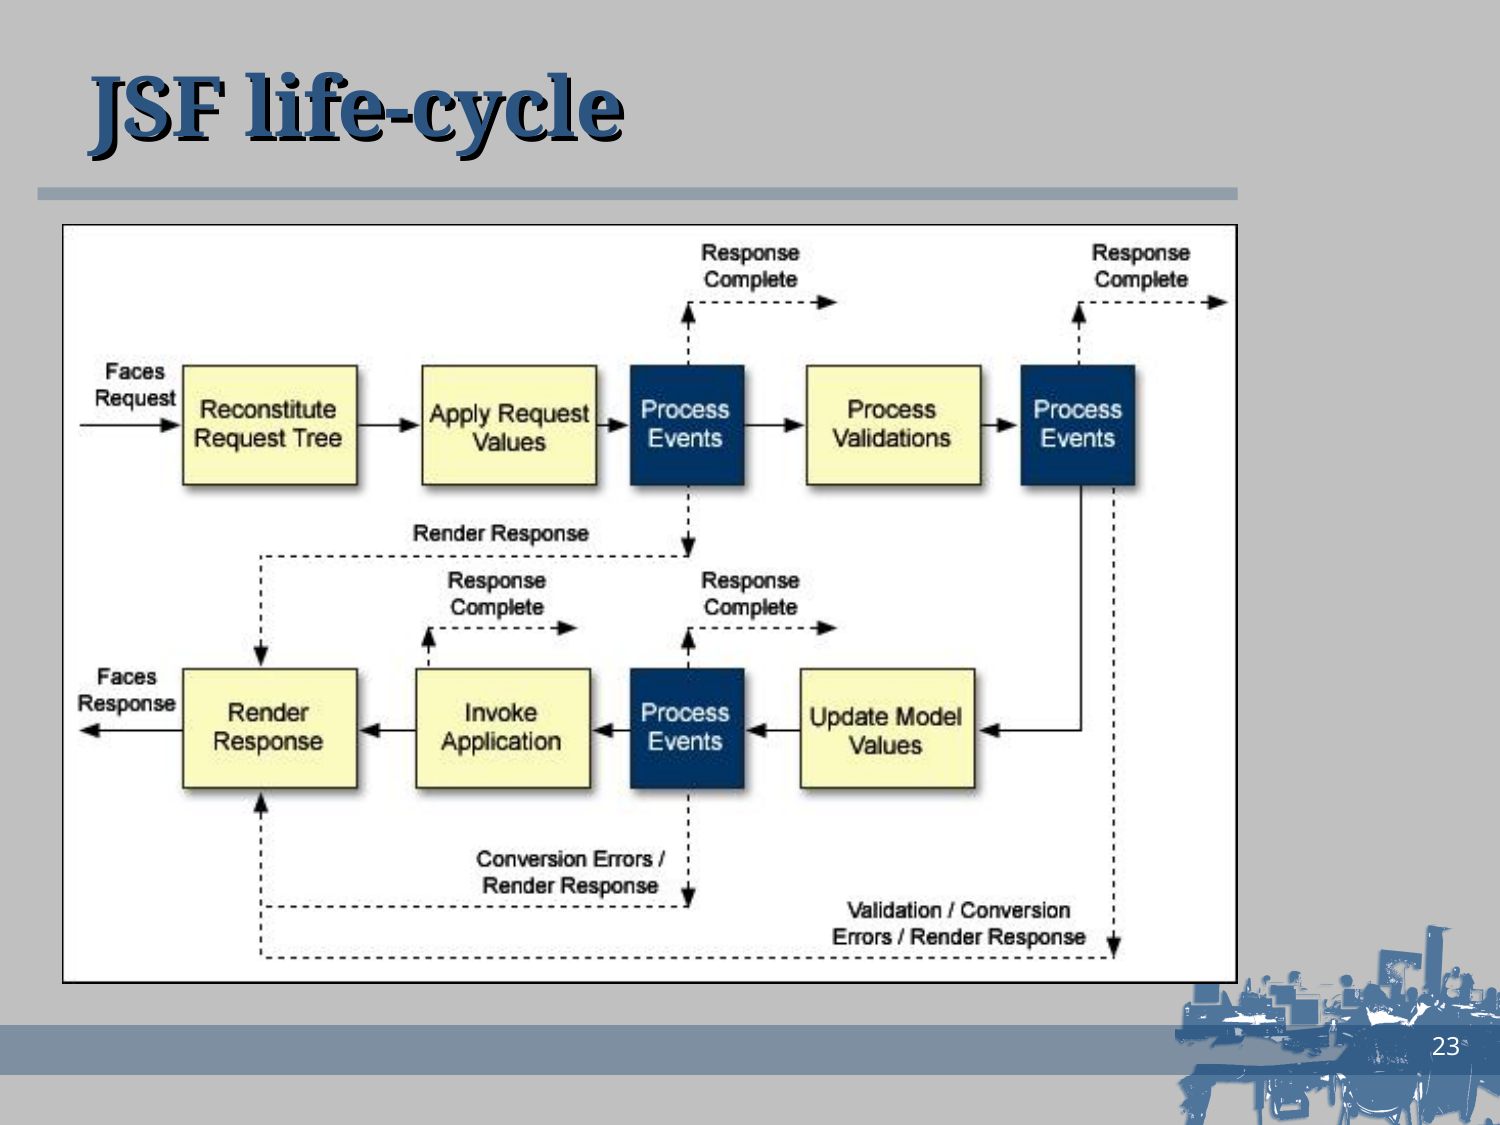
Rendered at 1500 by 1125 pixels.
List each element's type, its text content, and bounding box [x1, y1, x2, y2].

title JSF life-cycle [75, 35, 1426, 174]
picture [62, 224, 1238, 984]
